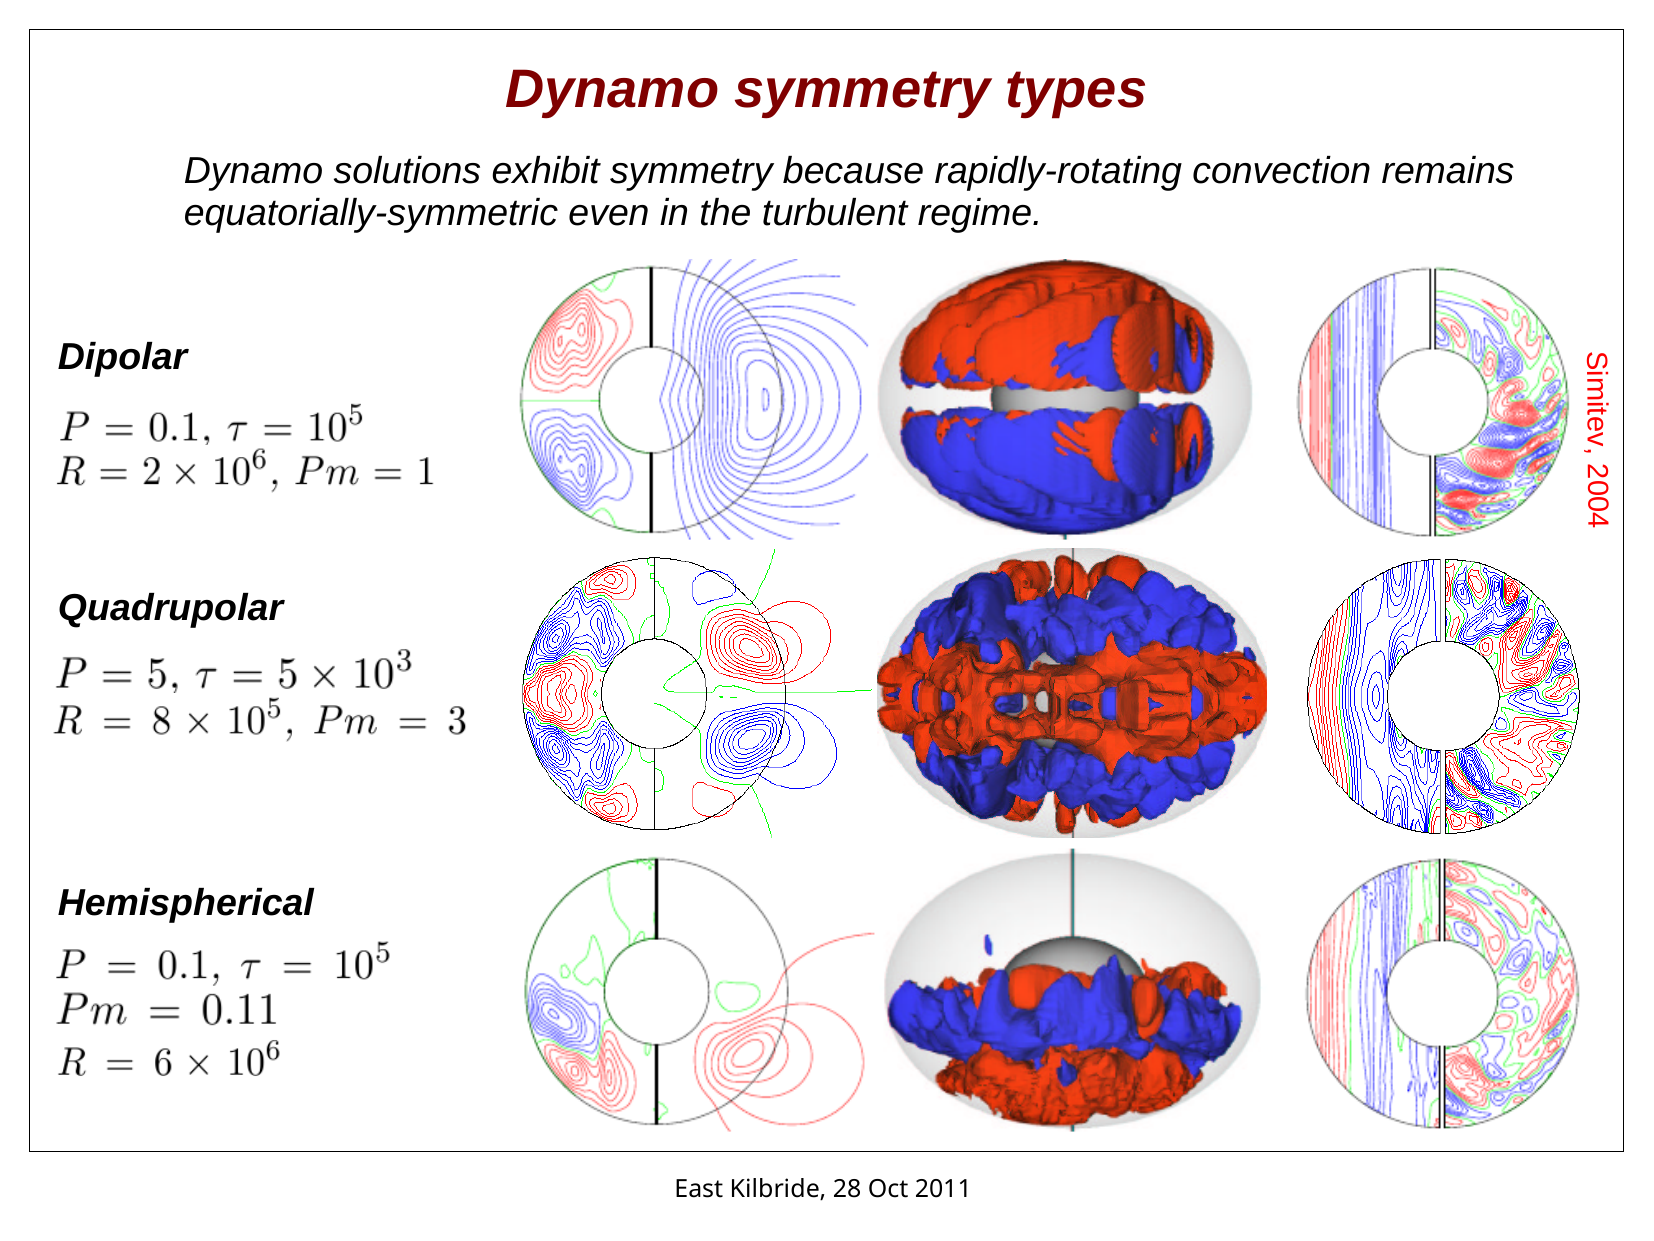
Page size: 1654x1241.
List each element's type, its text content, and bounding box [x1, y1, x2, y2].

text_box Dynamo symmetry types [490, 50, 1164, 127]
picture [509, 259, 1585, 842]
text_box Hemispherical [43, 873, 329, 931]
picture [54, 938, 392, 1032]
picture [49, 399, 438, 494]
text_box Simitev, 2004 [1573, 336, 1624, 709]
text_box Dynamo solutions exhibit symmetry because rapidly-rotating convection remains equatorially-symmetric even in the turbulent regime. [169, 141, 1541, 241]
text_box Dipolar [43, 328, 203, 386]
picture [49, 644, 470, 742]
picture [54, 1033, 283, 1082]
text_box East Kilbride, 28 Oct 2011 [689, 1163, 965, 1206]
text_box Quadrupolar [43, 578, 299, 636]
picture [505, 844, 1591, 1137]
